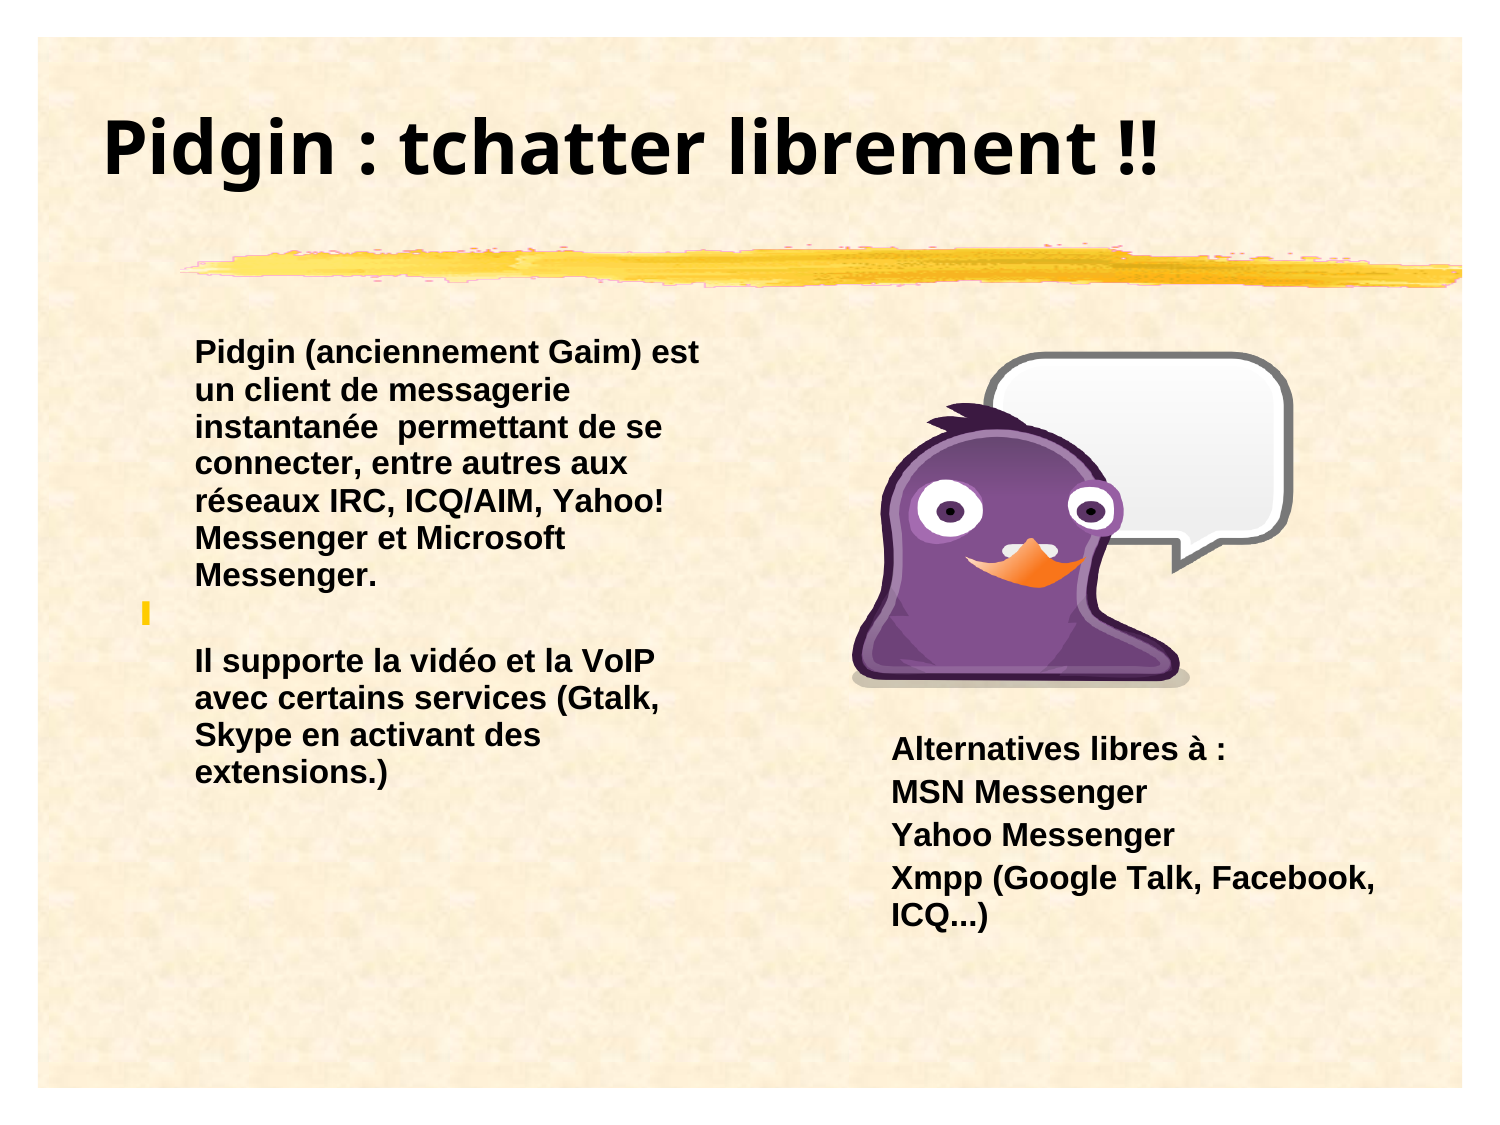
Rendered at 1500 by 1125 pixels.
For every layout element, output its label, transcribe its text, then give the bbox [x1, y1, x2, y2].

list Pidgin (anciennement Gaim) est un client de messagerie instantanée permettant de se connecter, entre autres aux réseaux IRC, ICQ/AIM, Yahoo! Messenger et Microsoft Messenger. Il supporte la vidéo et la VoIP avec certains services (Gtalk, Skype en activant des extensions.) [109, 326, 731, 965]
title Pidgin : tchatter librement !! [101, 39, 1312, 253]
list Alternatives libres à : MSN Messenger Yahoo Messenger Xmpp (Google Talk, Facebook, ICQ...) [805, 722, 1404, 1008]
picture [37, 37, 1463, 1088]
